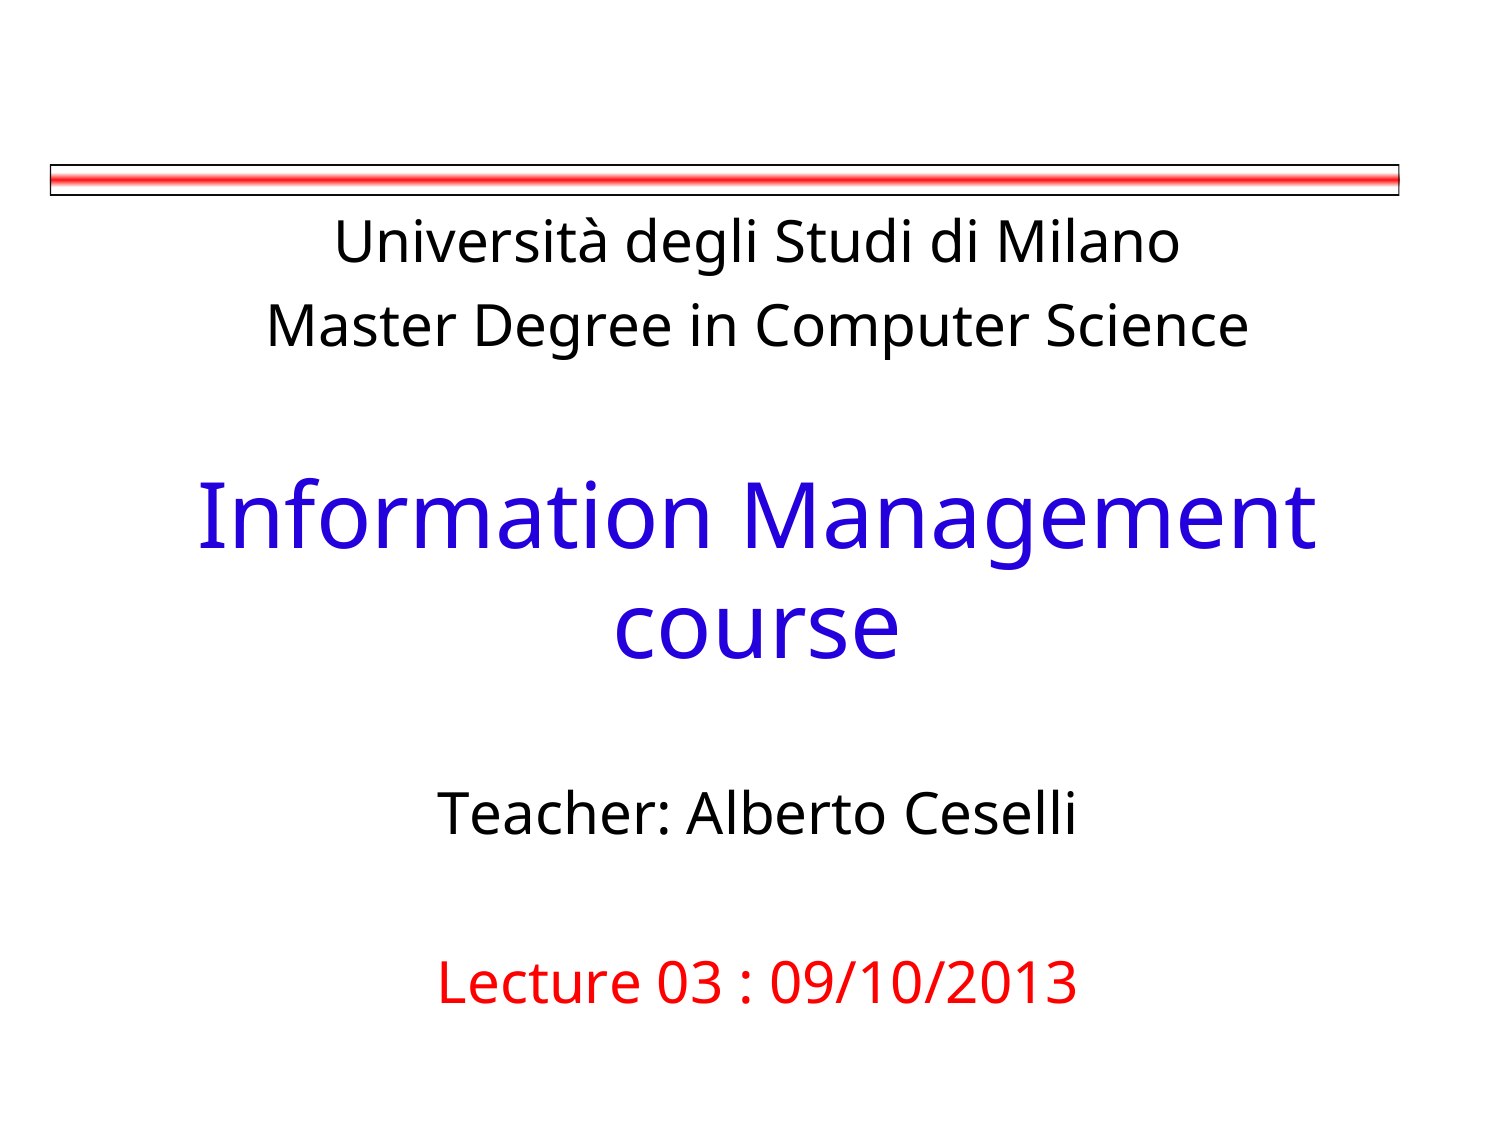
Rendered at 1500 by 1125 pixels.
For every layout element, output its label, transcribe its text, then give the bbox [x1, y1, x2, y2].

subtitle Università degli Studi di Milano Master Degree in Computer Science Information Management course Teacher: Alberto Ceselli Lecture 03 : 09/10/2013 [124, 55, 1391, 1125]
